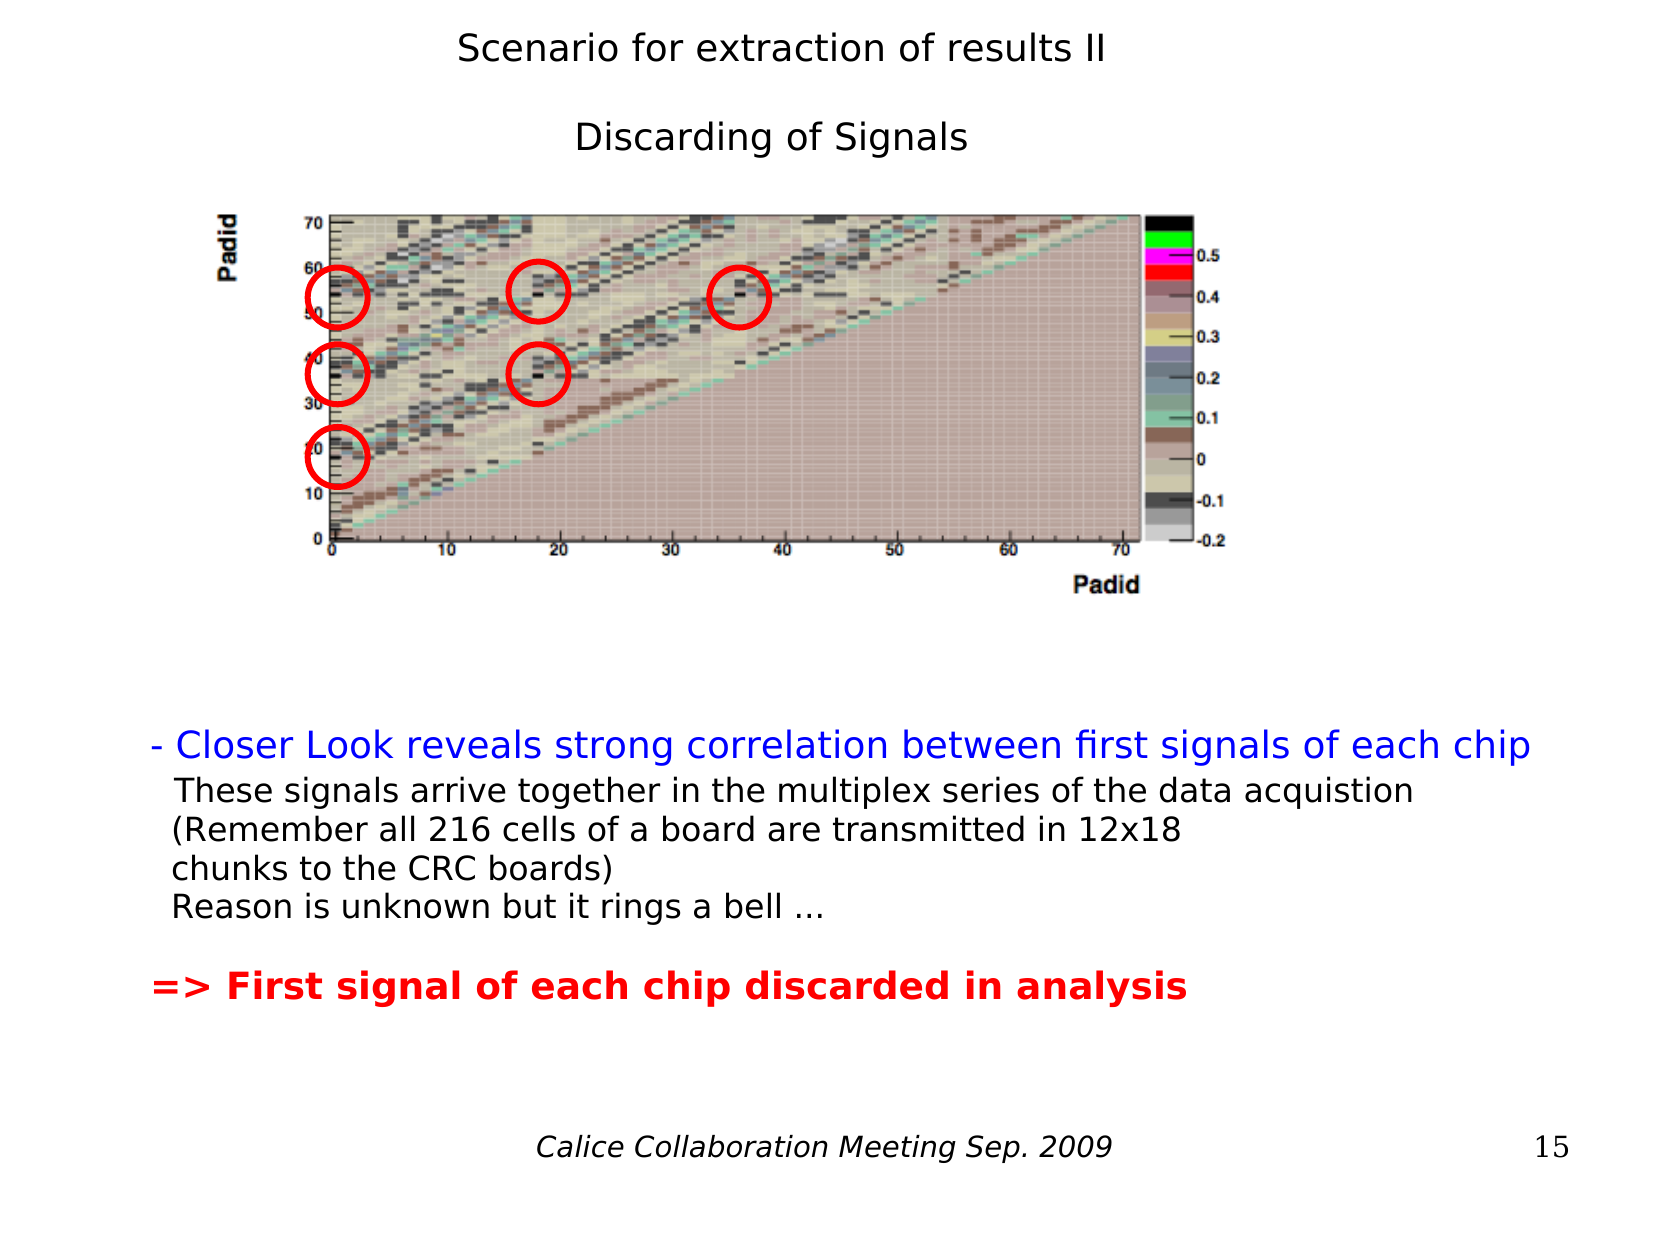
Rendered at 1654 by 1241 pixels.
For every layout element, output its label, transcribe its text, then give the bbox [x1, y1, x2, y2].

picture [187, 177, 1319, 611]
text_box Scenario for extraction of results II [442, 19, 1108, 79]
text_box - Closer Look reveals strong correlation between first signals of each chip These signals arrive together in the multiplex series of the data acquistion (Remember all 216 cells of a board are transmitted in 12x18 chunks to the CRC boards) Reason is unknown but it rings a bell ... => First signal of each chip discarded in analysis [135, 716, 1568, 1016]
text_box Discarding of Signals [559, 108, 976, 167]
